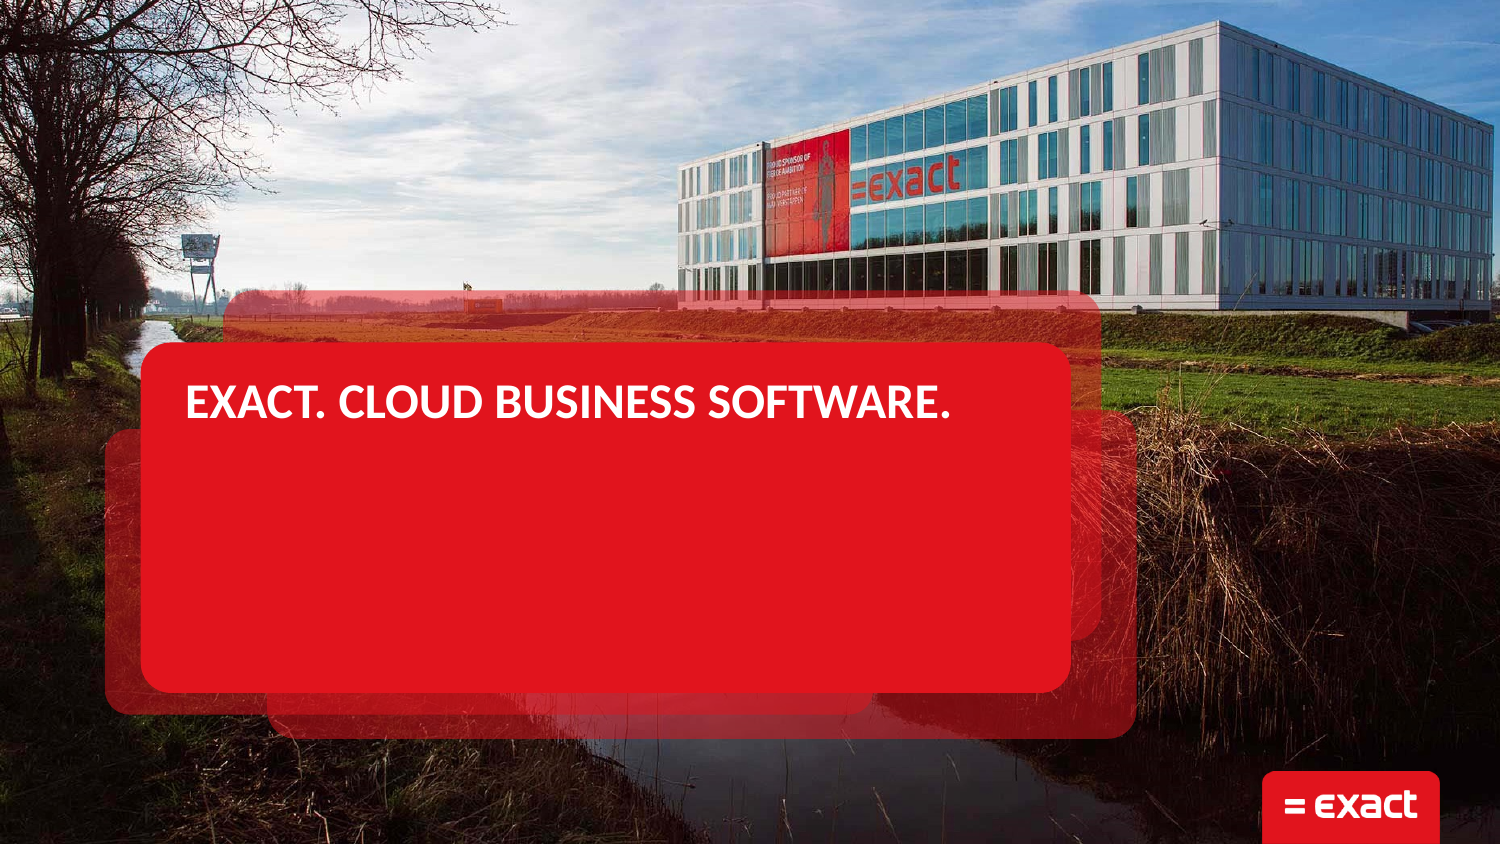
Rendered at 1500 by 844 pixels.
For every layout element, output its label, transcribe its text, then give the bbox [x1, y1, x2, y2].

title Exact. Cloud business software. [170, 372, 1019, 438]
